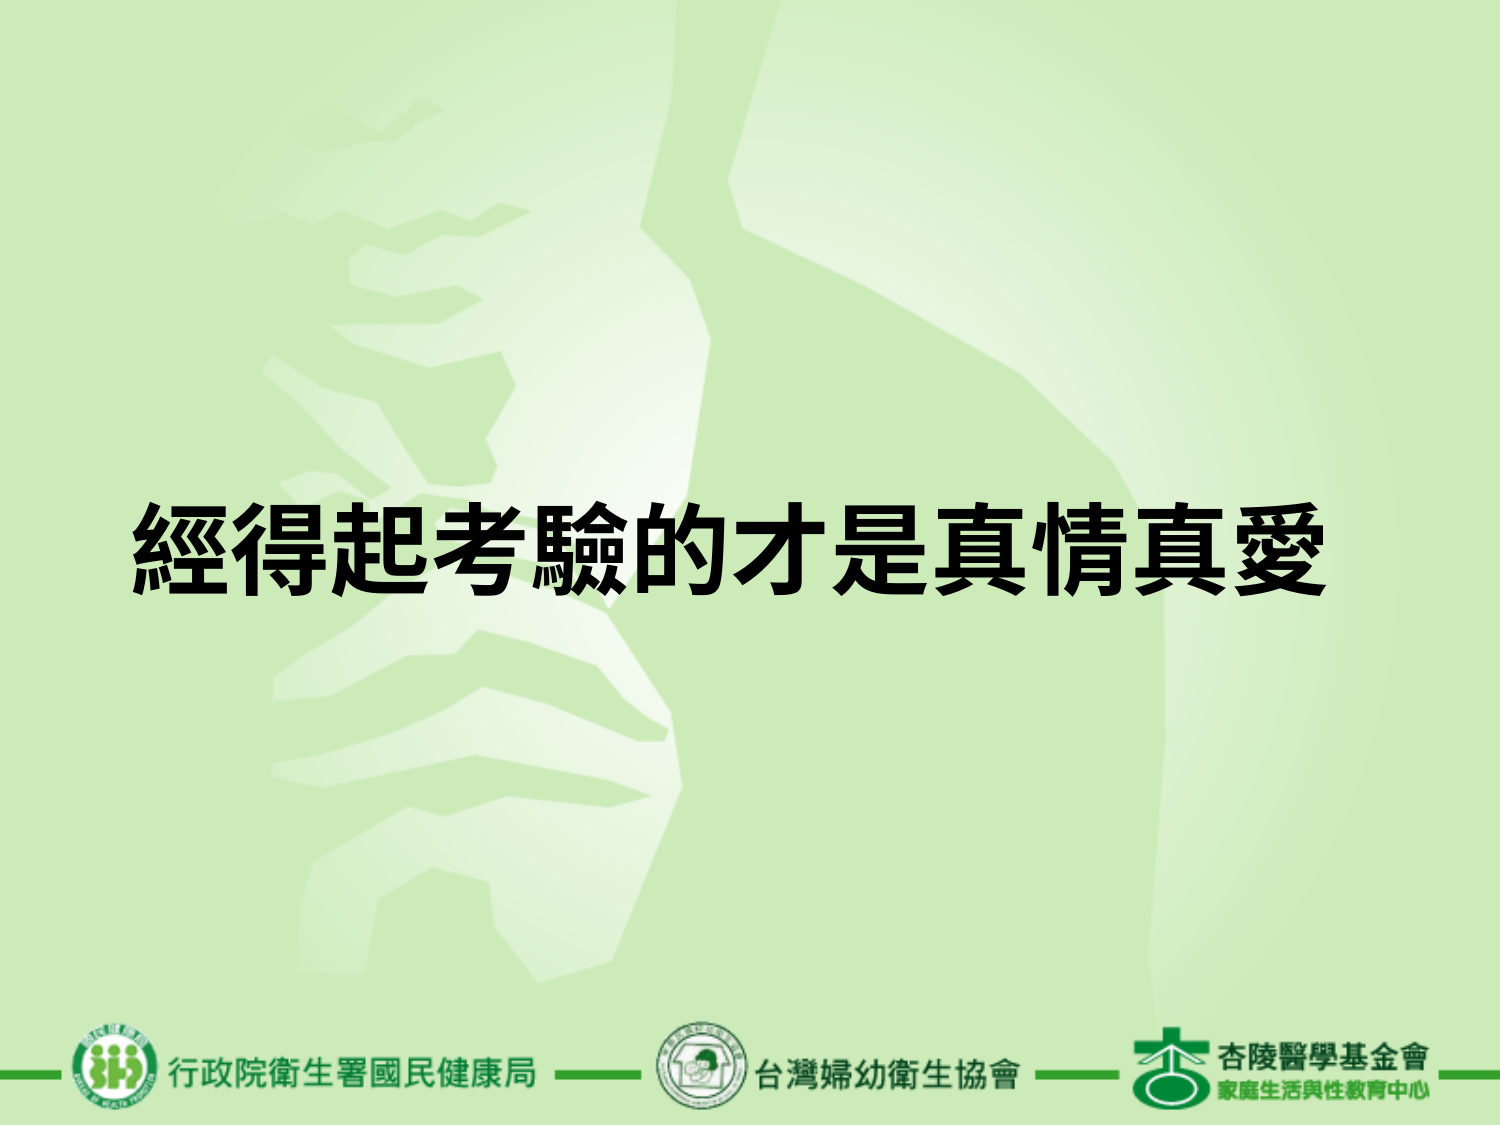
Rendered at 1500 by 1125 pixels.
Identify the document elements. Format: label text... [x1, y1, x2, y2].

picture [0, 0, 1500, 1125]
text_box 經得起考驗的才是真情真愛 [115, 479, 1346, 616]
